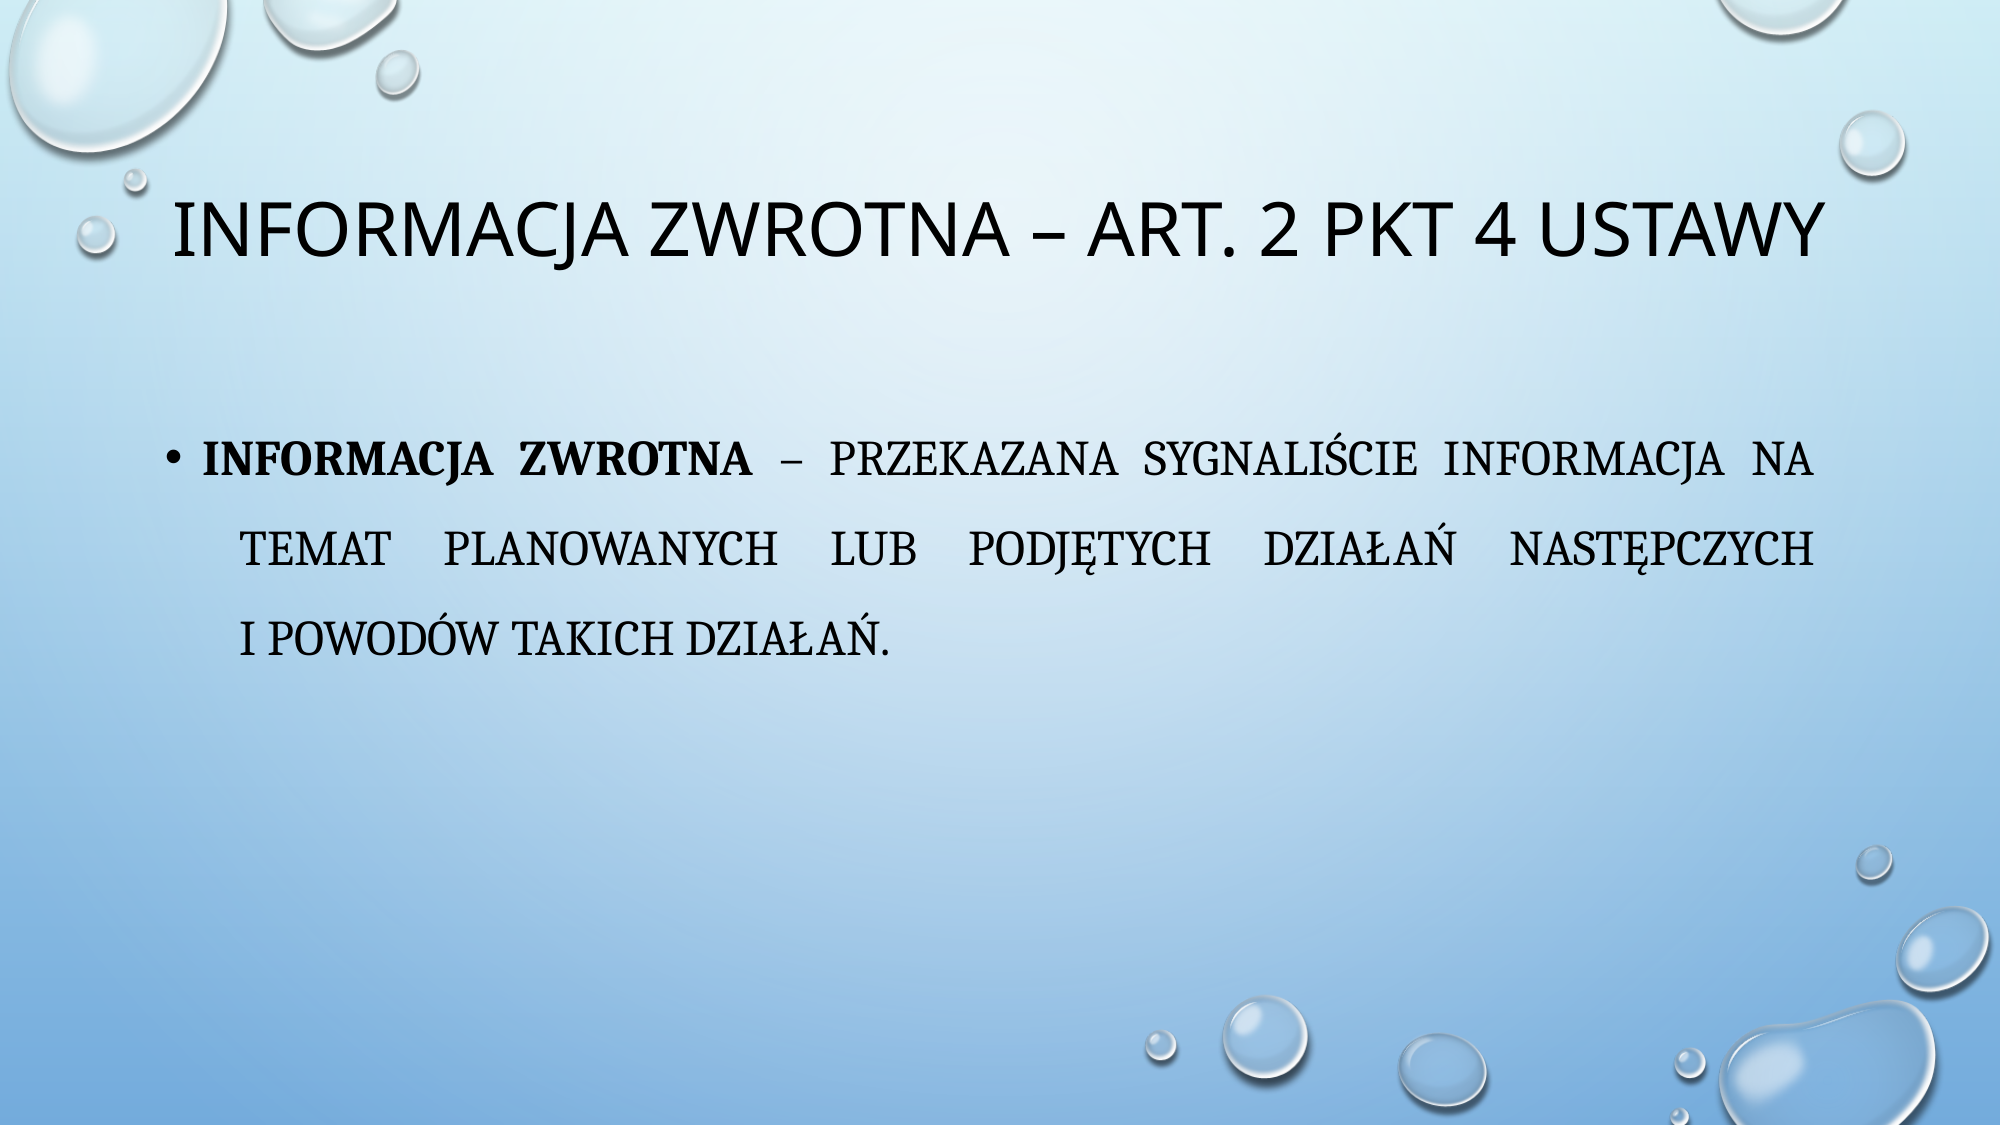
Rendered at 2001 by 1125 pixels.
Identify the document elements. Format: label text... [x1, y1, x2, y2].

title Informacja zwrotna – art. 2 pkt 4 ustawy [149, 101, 1851, 364]
list Informacja zwrotna – przekazana sygnaliście informacja na temat planowanych lub podjętych działań następczych i powodów takich działań. [149, 388, 1850, 950]
